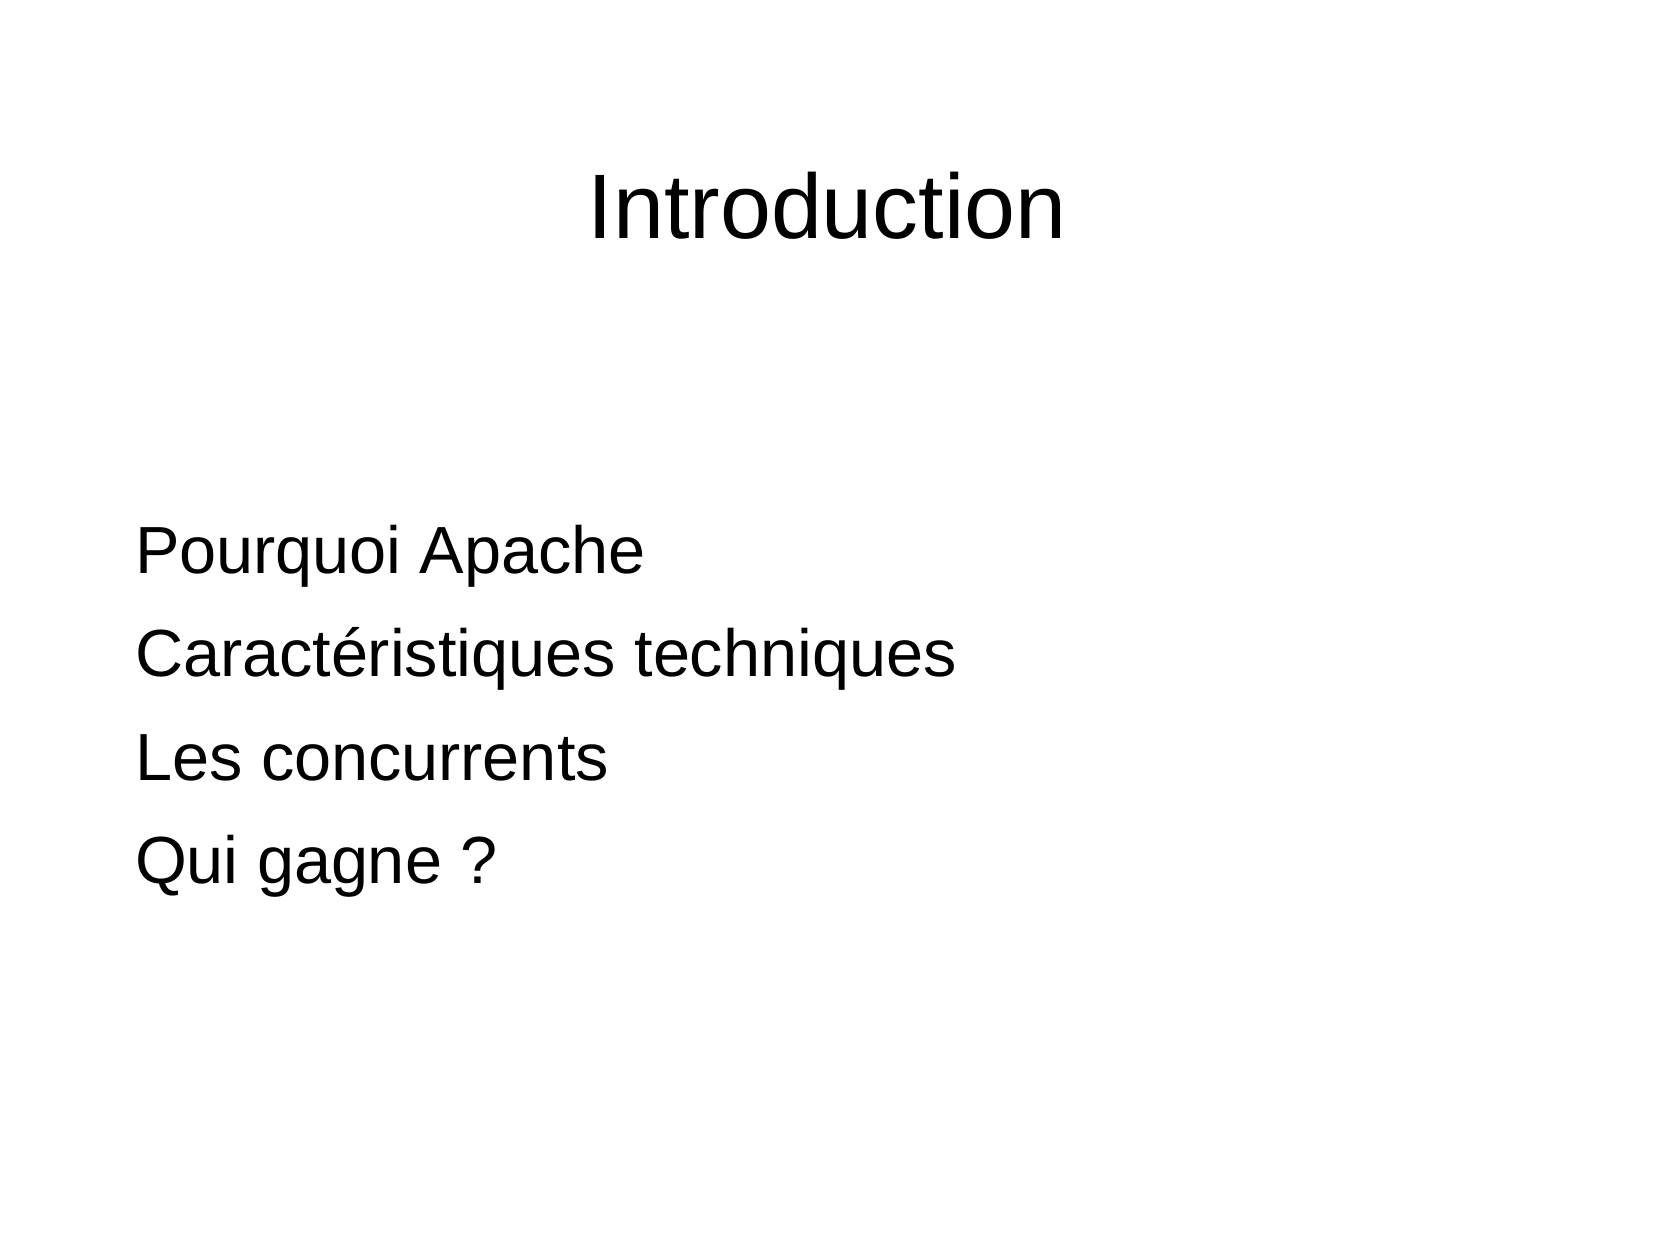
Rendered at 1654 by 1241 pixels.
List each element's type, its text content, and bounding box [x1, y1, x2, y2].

list Pourquoi Apache Caractéristiques techniques Les concurrents Qui gagne ? [117, 513, 1530, 1030]
title Introduction [121, 102, 1534, 311]
